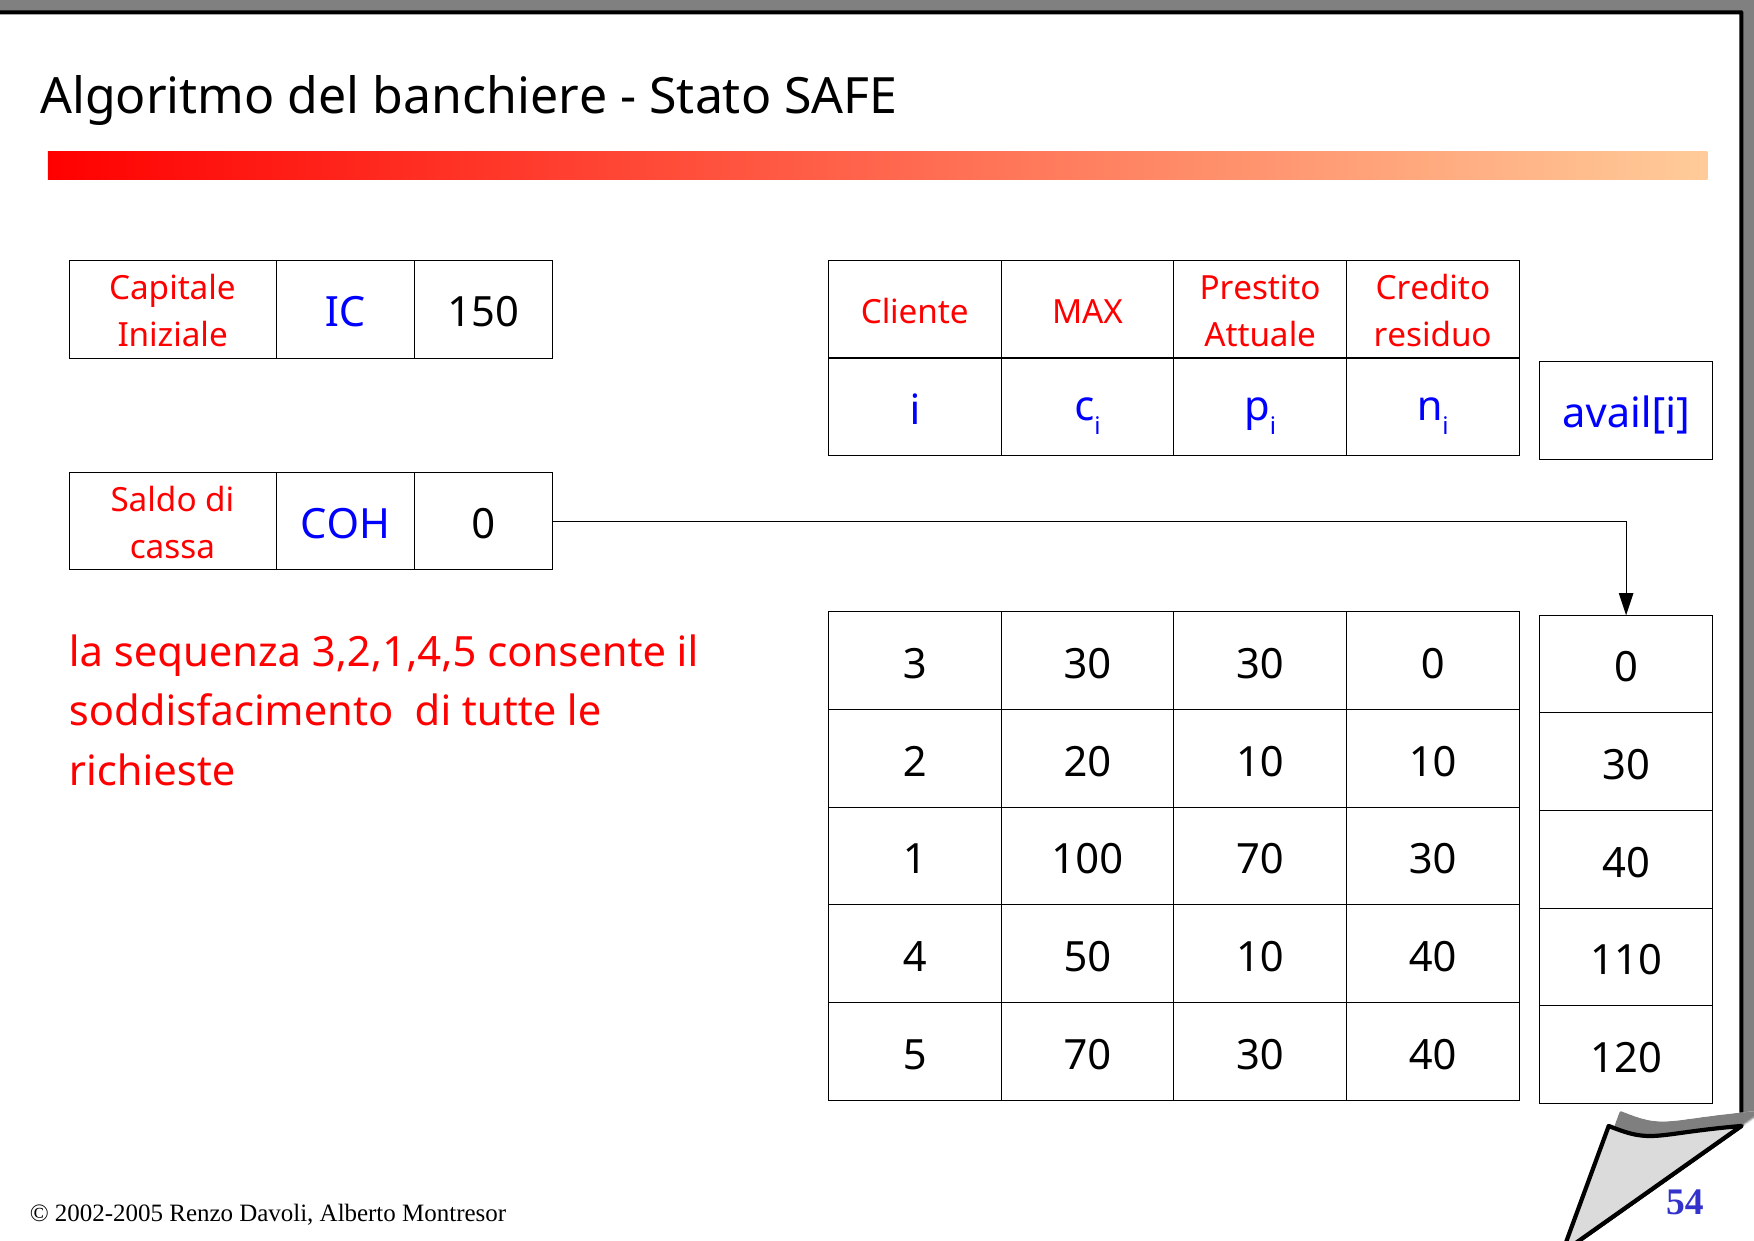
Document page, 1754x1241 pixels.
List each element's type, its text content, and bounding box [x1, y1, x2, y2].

text_box MAX [1001, 260, 1173, 357]
text_box 4 [828, 904, 1001, 1002]
text_box 120 [1539, 1005, 1713, 1104]
text_box 70 [1001, 1002, 1173, 1101]
text_box 50 [1001, 904, 1173, 1002]
text_box Saldo di cassa [69, 472, 276, 570]
text_box avail[i] [1539, 361, 1713, 460]
text_box 30 [1173, 611, 1346, 710]
text_box la sequenza 3,2,1,4,5 consente il soddisfacimento di tutte le richieste [69, 618, 760, 817]
text_box 0 [1346, 611, 1520, 710]
text_box 100 [1001, 808, 1173, 904]
text_box 30 [1173, 1002, 1346, 1101]
text_box Cliente [828, 260, 1001, 357]
text_box 20 [1001, 710, 1173, 808]
text_box Prestito Attuale [1173, 260, 1346, 357]
text_box 70 [1173, 808, 1346, 904]
text_box 0 [1539, 615, 1713, 713]
text_box 10 [1346, 710, 1520, 808]
text_box 30 [1346, 808, 1520, 904]
title Algoritmo del banchiere - Stato SAFE [40, 49, 1714, 144]
text_box 110 [1539, 908, 1713, 1005]
text_box 40 [1539, 811, 1713, 908]
text_box 5 [828, 1002, 1001, 1101]
text_box 150 [414, 260, 553, 359]
text_box 1 [828, 808, 1001, 904]
text_box 10 [1173, 710, 1346, 808]
text_box 10 [1173, 904, 1346, 1002]
text_box pi [1173, 357, 1346, 456]
text_box IC [276, 260, 414, 359]
text_box Capitale Iniziale [69, 260, 276, 359]
text_box 40 [1346, 904, 1520, 1002]
text_box 40 [1346, 1002, 1520, 1101]
text_box 3 [828, 611, 1001, 710]
text_box q [750, 152, 754, 179]
text_box ni [1346, 357, 1520, 456]
text_box 2 [828, 710, 1001, 808]
text_box 0 [414, 472, 553, 570]
text_box COH [276, 472, 414, 570]
text_box Credito residuo [1346, 260, 1520, 357]
text_box ci [1001, 357, 1173, 456]
text_box i [828, 357, 1001, 456]
text_box 30 [1001, 611, 1173, 710]
text_box 30 [1539, 713, 1713, 811]
